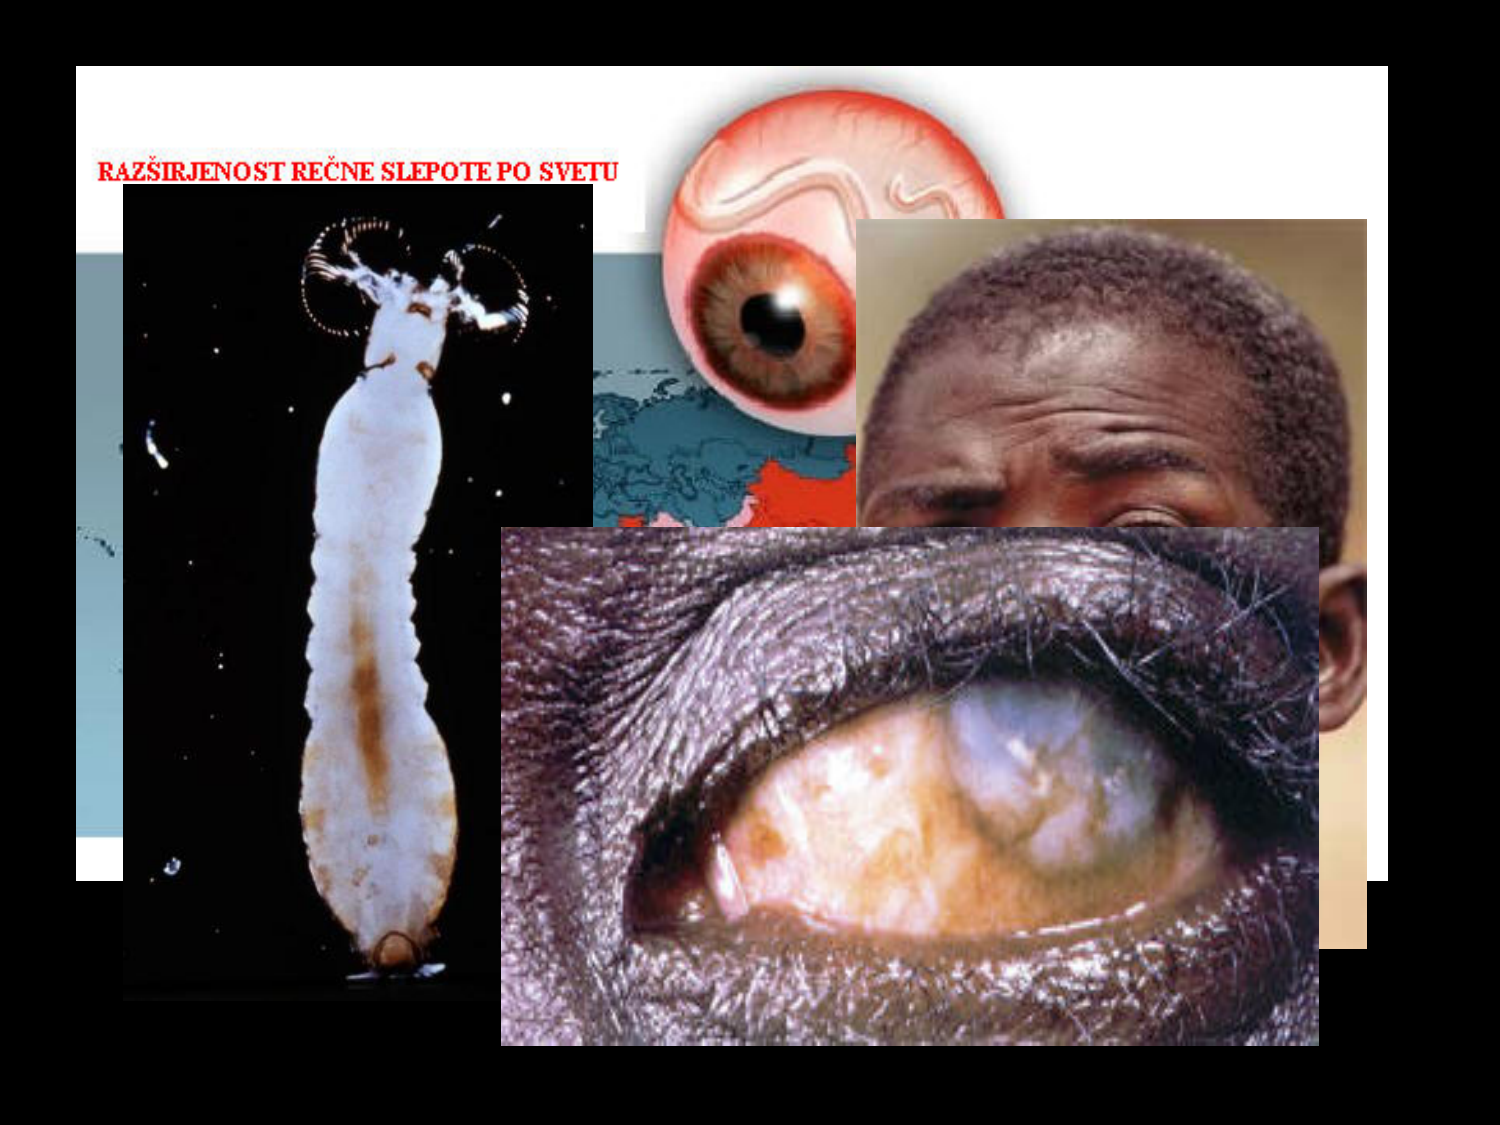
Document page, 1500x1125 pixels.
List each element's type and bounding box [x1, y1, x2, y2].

picture [76, 66, 1388, 1046]
